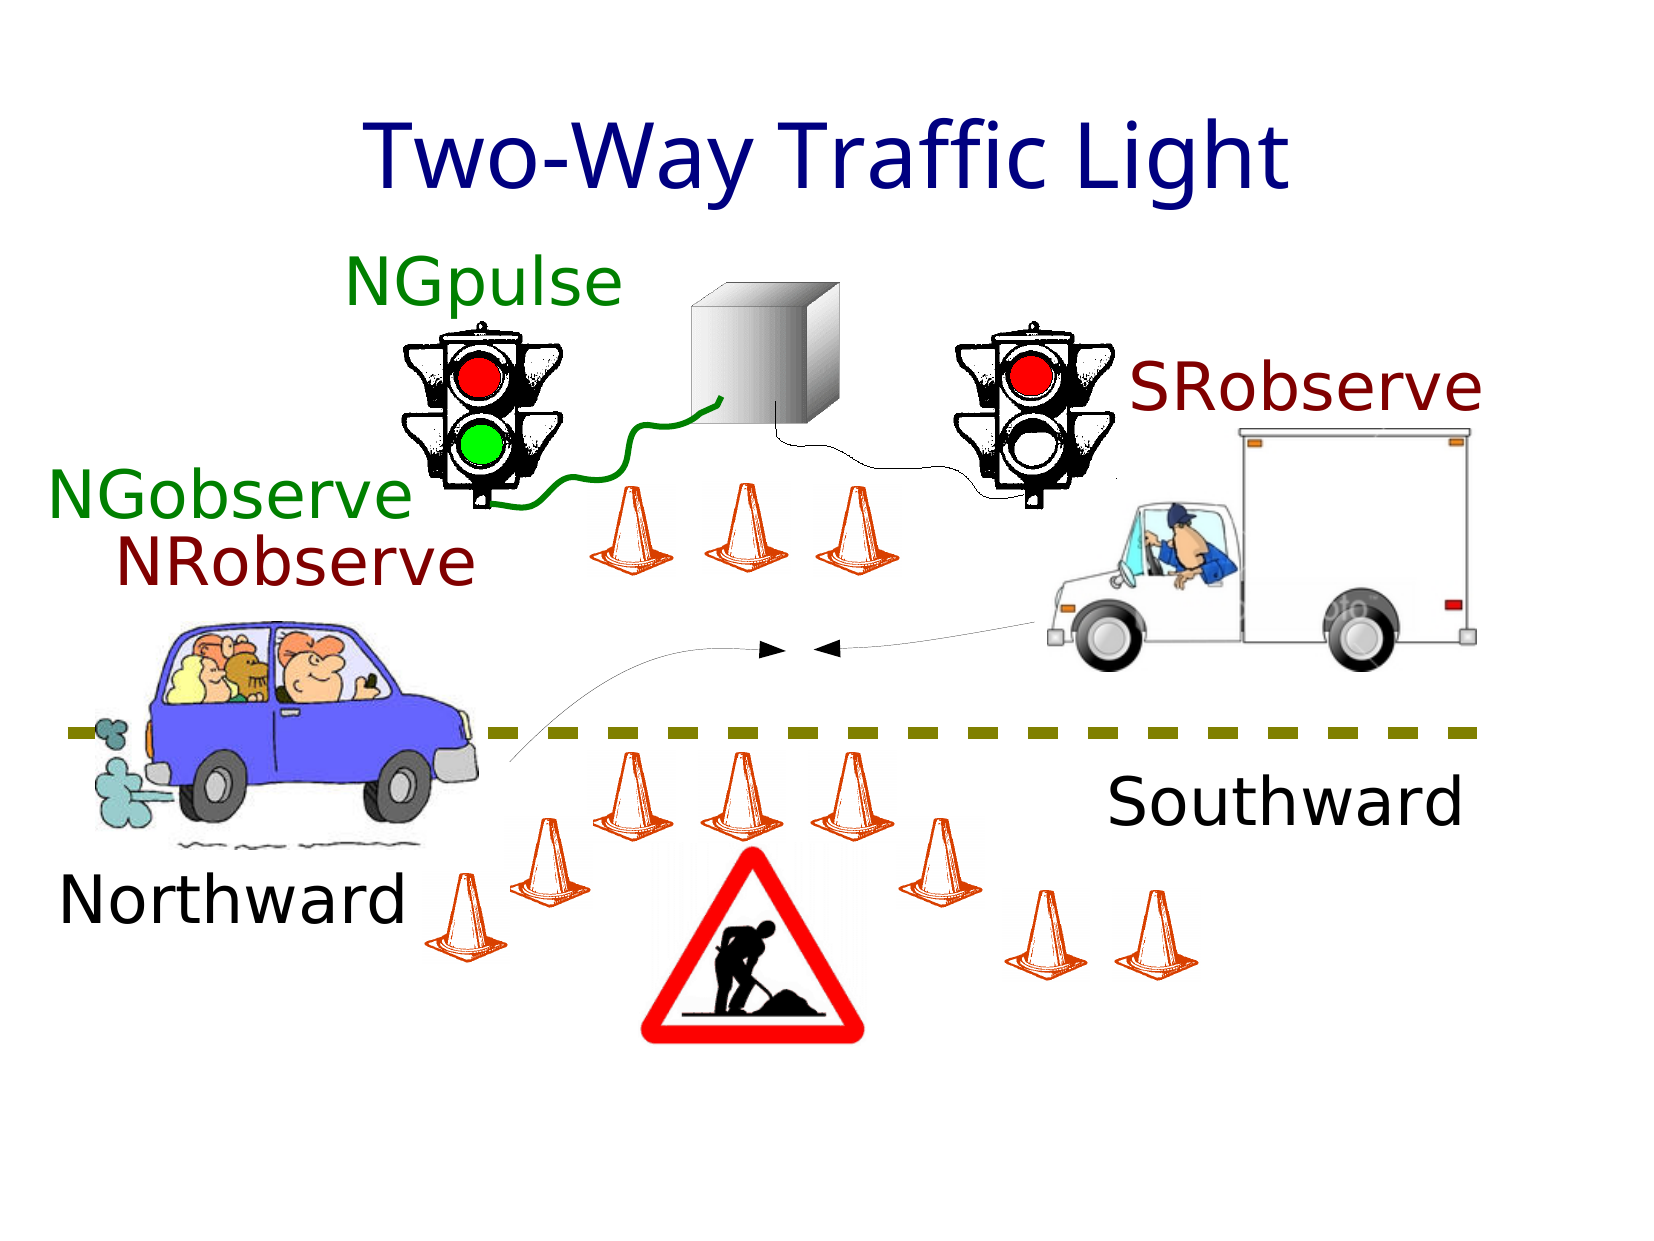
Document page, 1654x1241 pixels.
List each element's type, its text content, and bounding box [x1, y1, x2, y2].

text_box [1009, 355, 1053, 396]
text_box NRobserve [107, 523, 485, 602]
title Two-Way Traffic Light [82, 49, 1571, 257]
picture [95, 621, 479, 850]
picture [951, 318, 1477, 672]
picture [675, 262, 856, 443]
picture [1112, 887, 1201, 982]
text_box [460, 424, 504, 465]
picture [399, 322, 566, 512]
picture [702, 480, 791, 574]
text_box Southward [1097, 763, 1475, 842]
text_box SRobserve [1117, 348, 1496, 427]
picture [813, 483, 902, 578]
picture [587, 483, 676, 578]
picture [422, 749, 985, 1047]
text_box NGobserve [41, 456, 419, 535]
text_box [457, 357, 501, 398]
text_box Northward [44, 861, 423, 940]
text_box NGpulse [295, 243, 673, 322]
picture [1002, 887, 1090, 982]
